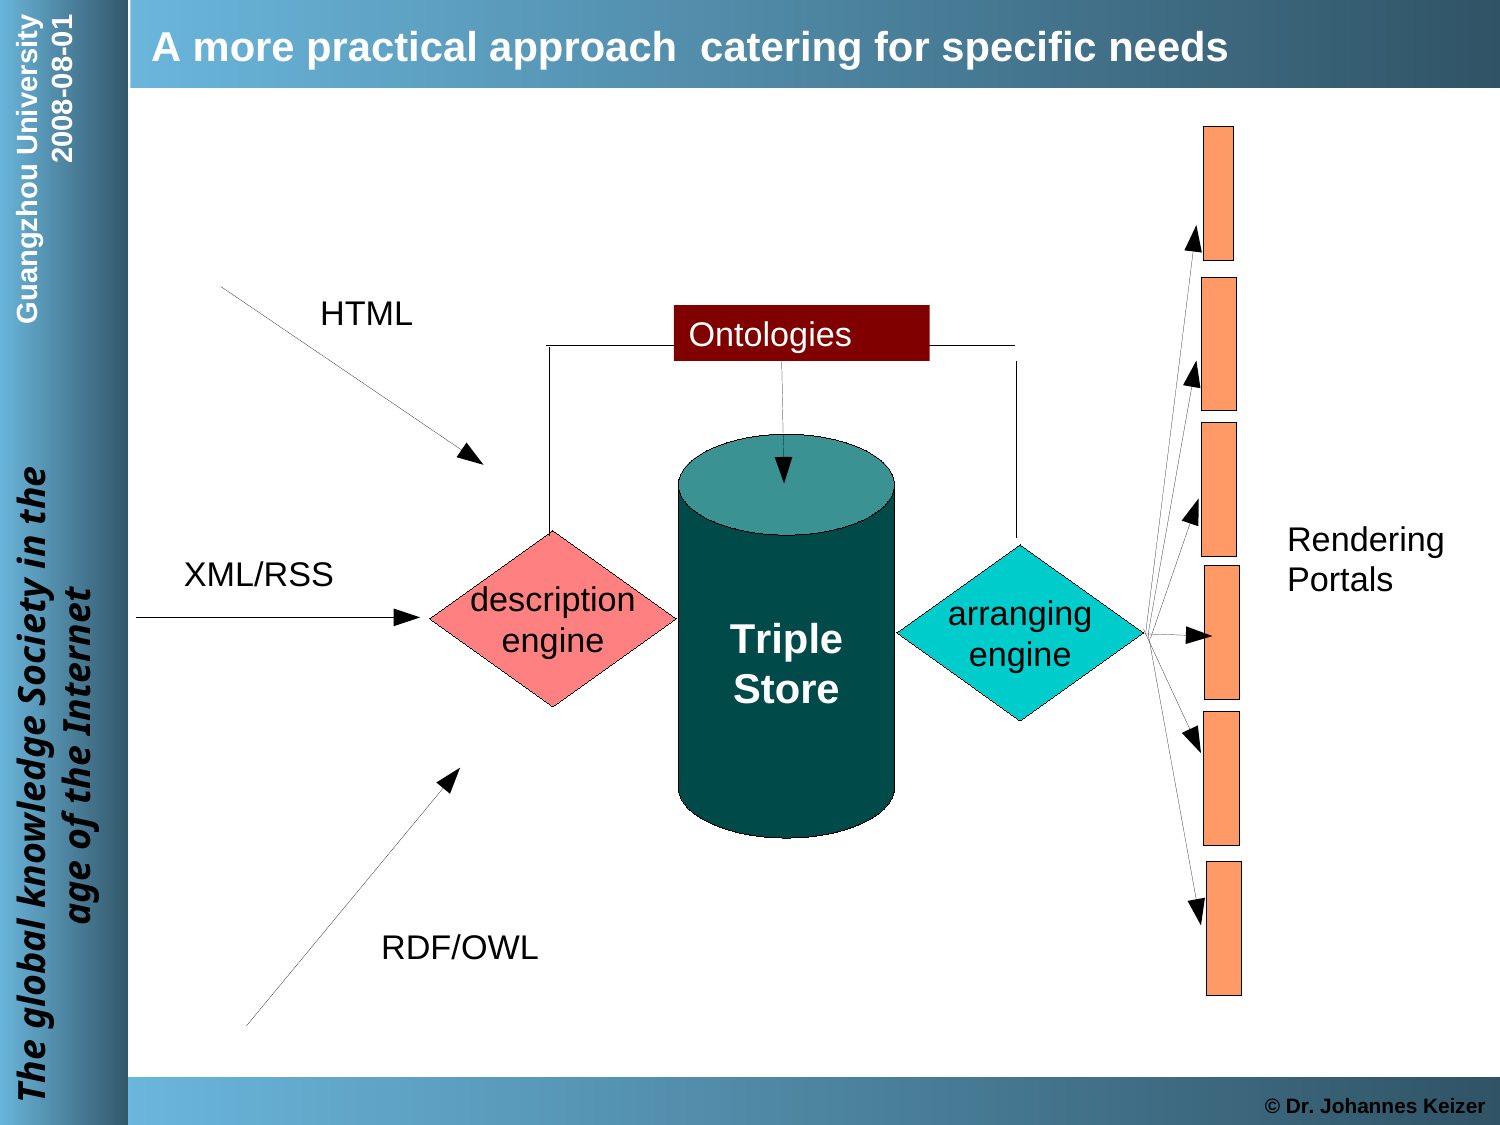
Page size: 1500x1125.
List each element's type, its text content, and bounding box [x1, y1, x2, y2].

text_box [1201, 277, 1237, 411]
text_box HTML [305, 283, 451, 340]
text_box Ontologies [673, 305, 930, 361]
text_box RDF/OWL [366, 917, 590, 974]
text_box Triple Store [678, 490, 895, 839]
text_box arranging engine [896, 544, 1144, 721]
text_box Rendering Portals [1272, 509, 1475, 606]
text_box [1203, 711, 1240, 846]
text_box description engine [429, 530, 677, 707]
text_box [1206, 861, 1242, 996]
text_box XML/RSS [169, 544, 360, 601]
text_box [1201, 422, 1237, 557]
title A more practical approach catering for specific needs [151, 0, 1500, 95]
text_box [1203, 126, 1234, 261]
text_box [1204, 565, 1240, 700]
